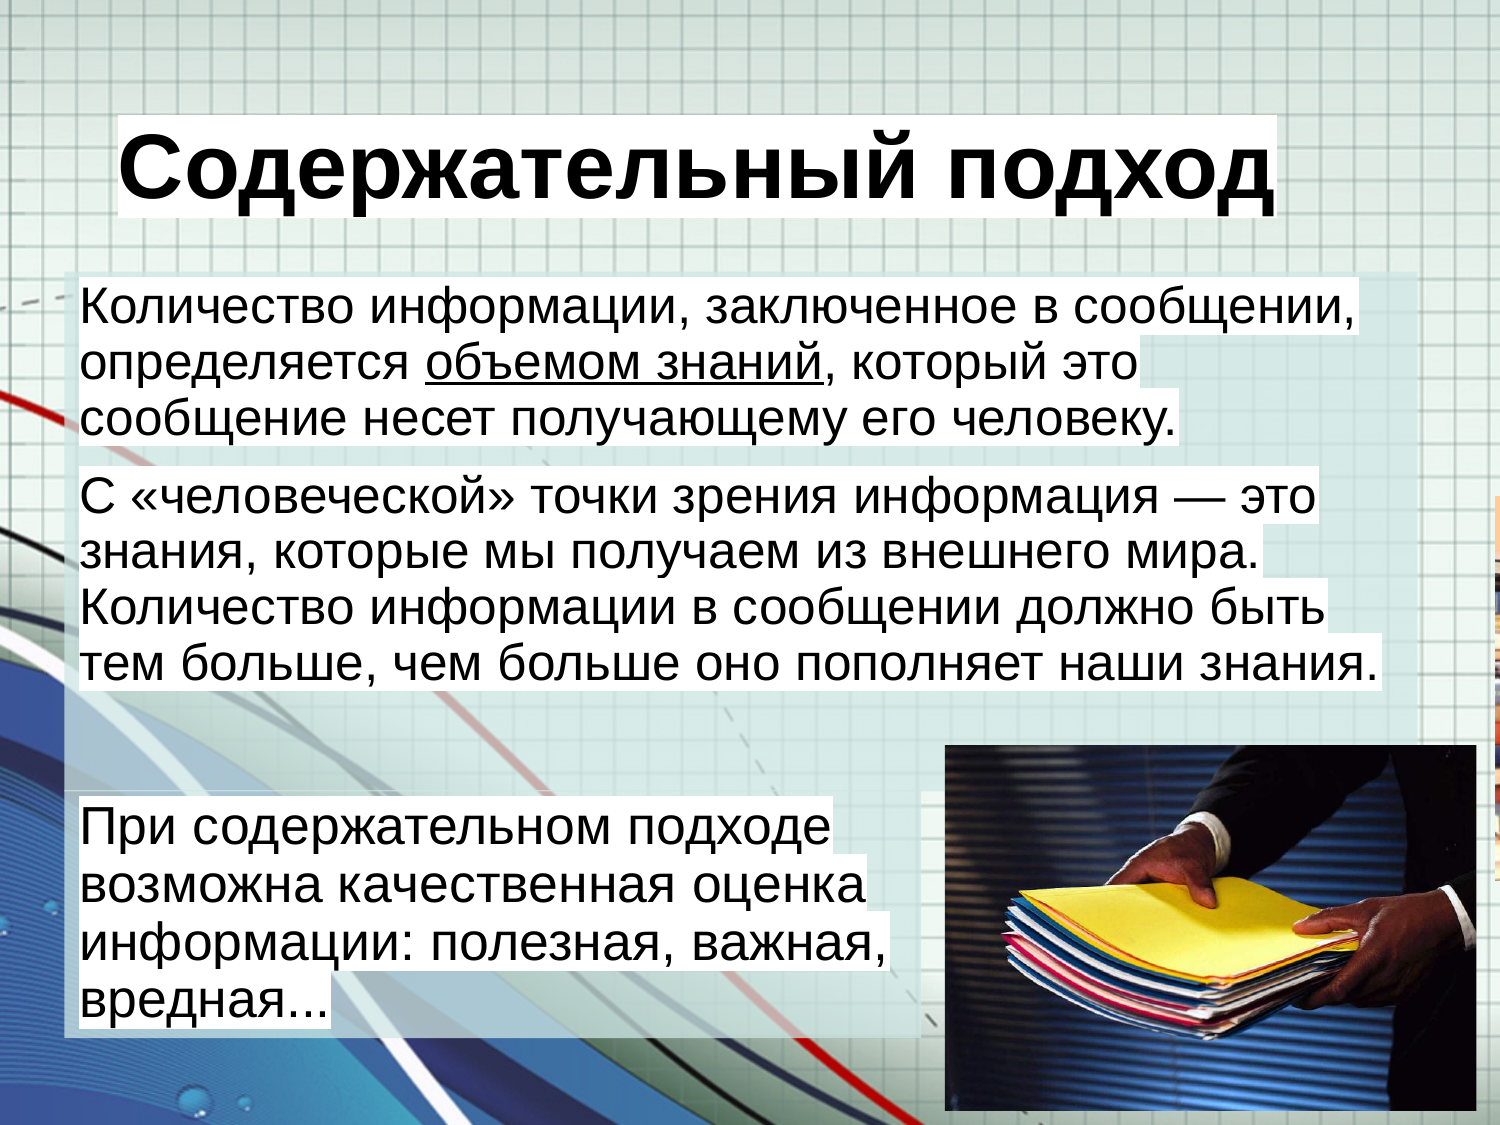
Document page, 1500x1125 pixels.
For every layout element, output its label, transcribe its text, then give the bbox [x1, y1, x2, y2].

picture [0, 0, 1500, 1125]
title Содержательный подход [103, 59, 1397, 271]
list Количество информации, заключенное в сообщении, определяется объемом знаний, который это сообщение несет получающему его человеку. С «человеческой» точки зрения информация — это знания, которые мы получаем из внешнего мира. Количество информации в сообщении должно быть тем больше, чем больше оно пополняет наши знания. [64, 271, 1418, 792]
list При содержательном подходе возможна качественная оценка информации: полезная, важная, вредная... [64, 790, 922, 1039]
